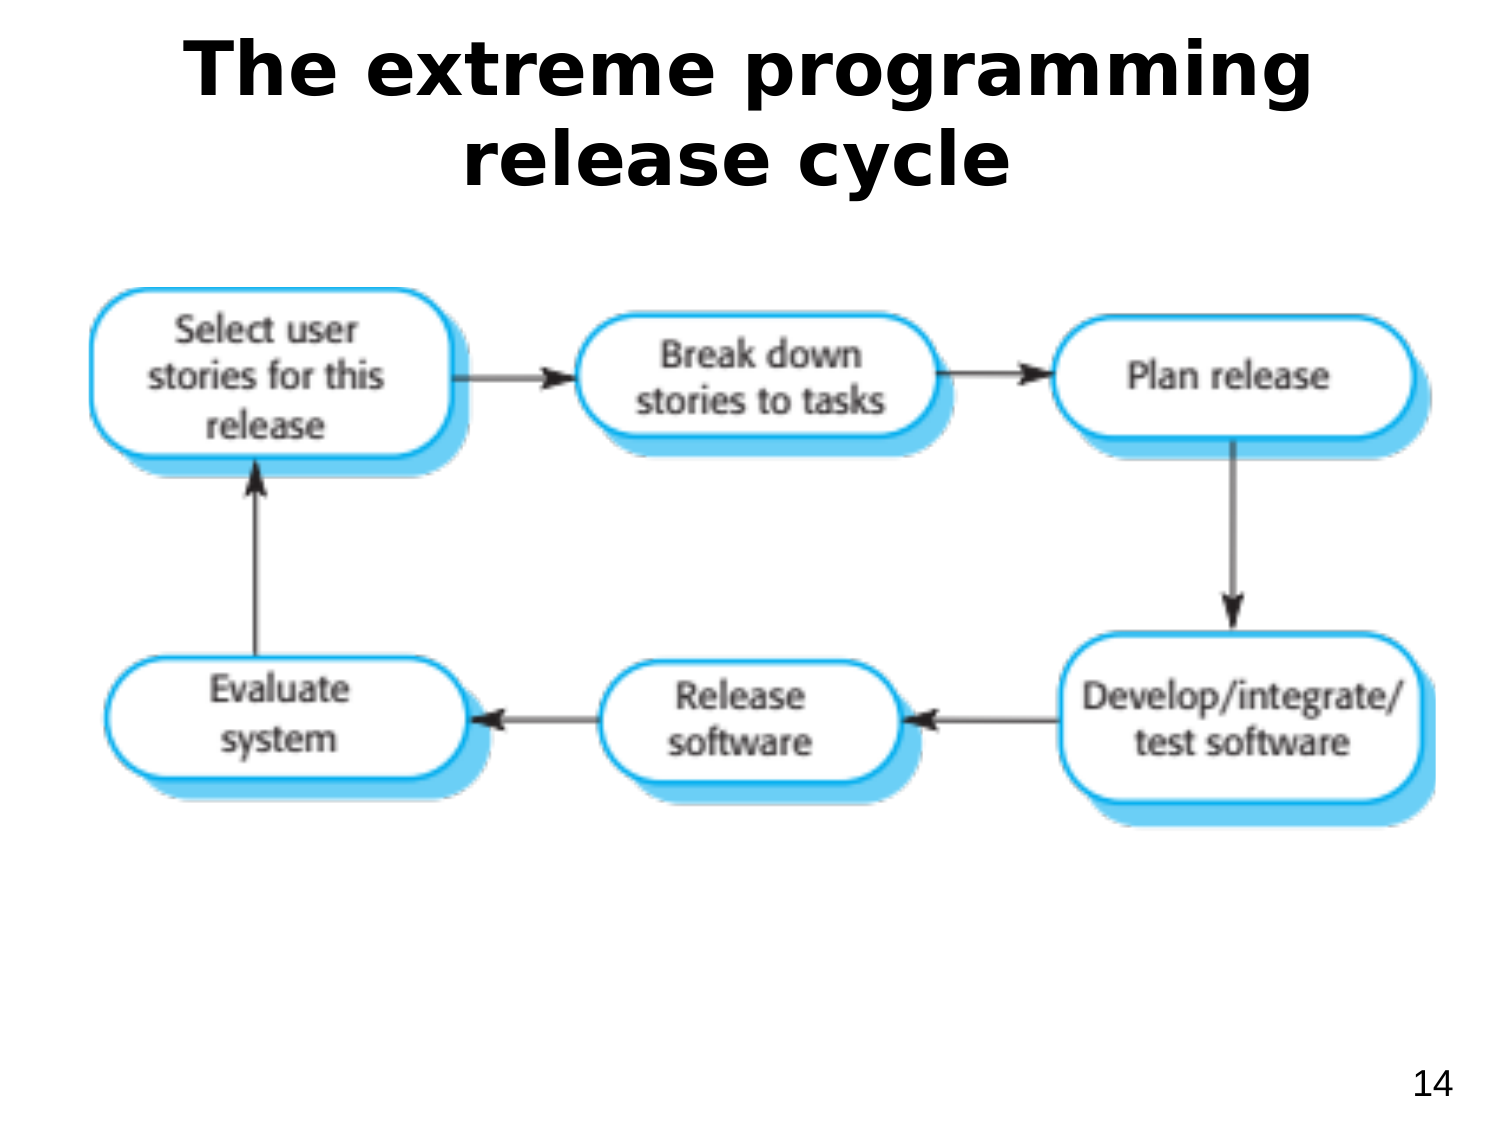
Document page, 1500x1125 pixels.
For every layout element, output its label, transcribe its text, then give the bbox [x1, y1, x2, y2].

title The extreme programming release cycle [75, 44, 1425, 177]
picture [88, 287, 1436, 875]
